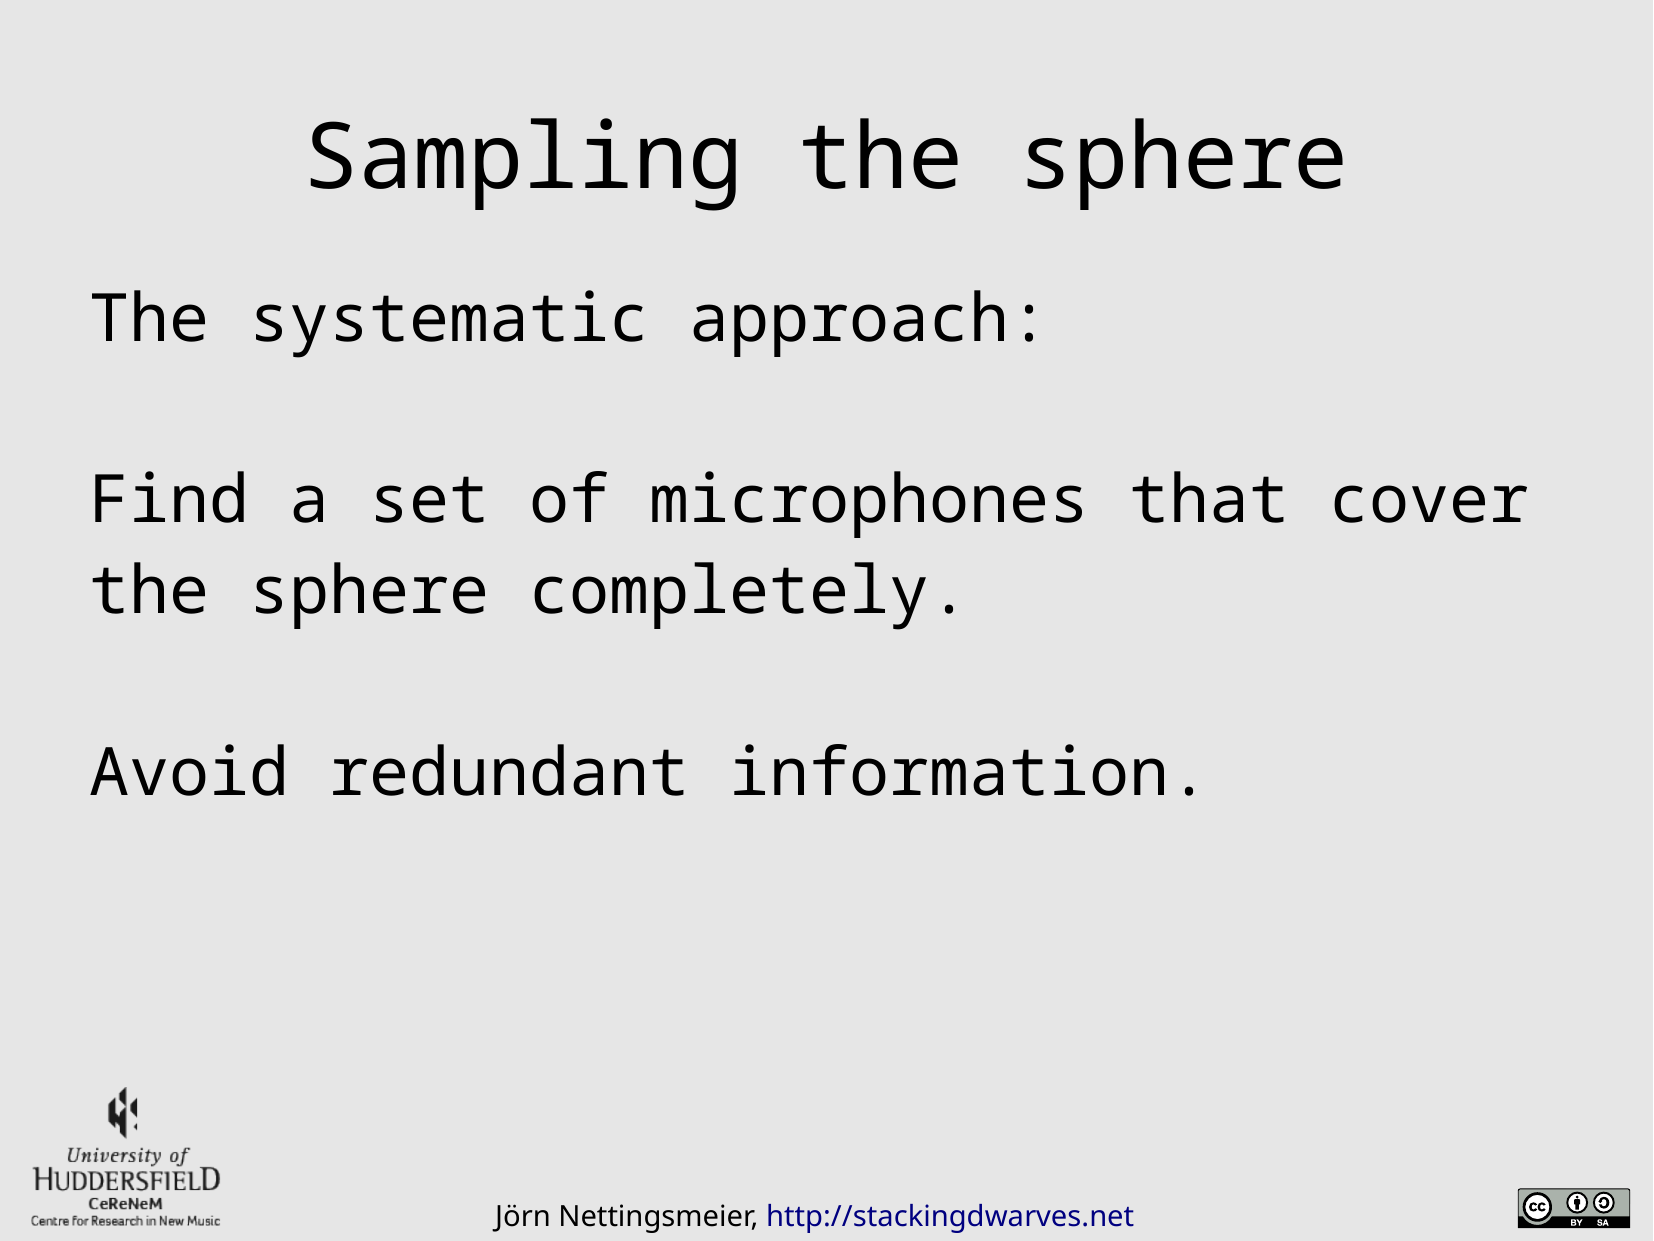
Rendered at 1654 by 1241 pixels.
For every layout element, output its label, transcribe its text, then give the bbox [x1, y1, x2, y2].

picture [31, 1087, 222, 1229]
text_box The systematic approach: Find a set of microphones that cover the sphere completely. Avoid redundant information. [75, 262, 1576, 744]
title Sampling the sphere [82, 49, 1571, 257]
